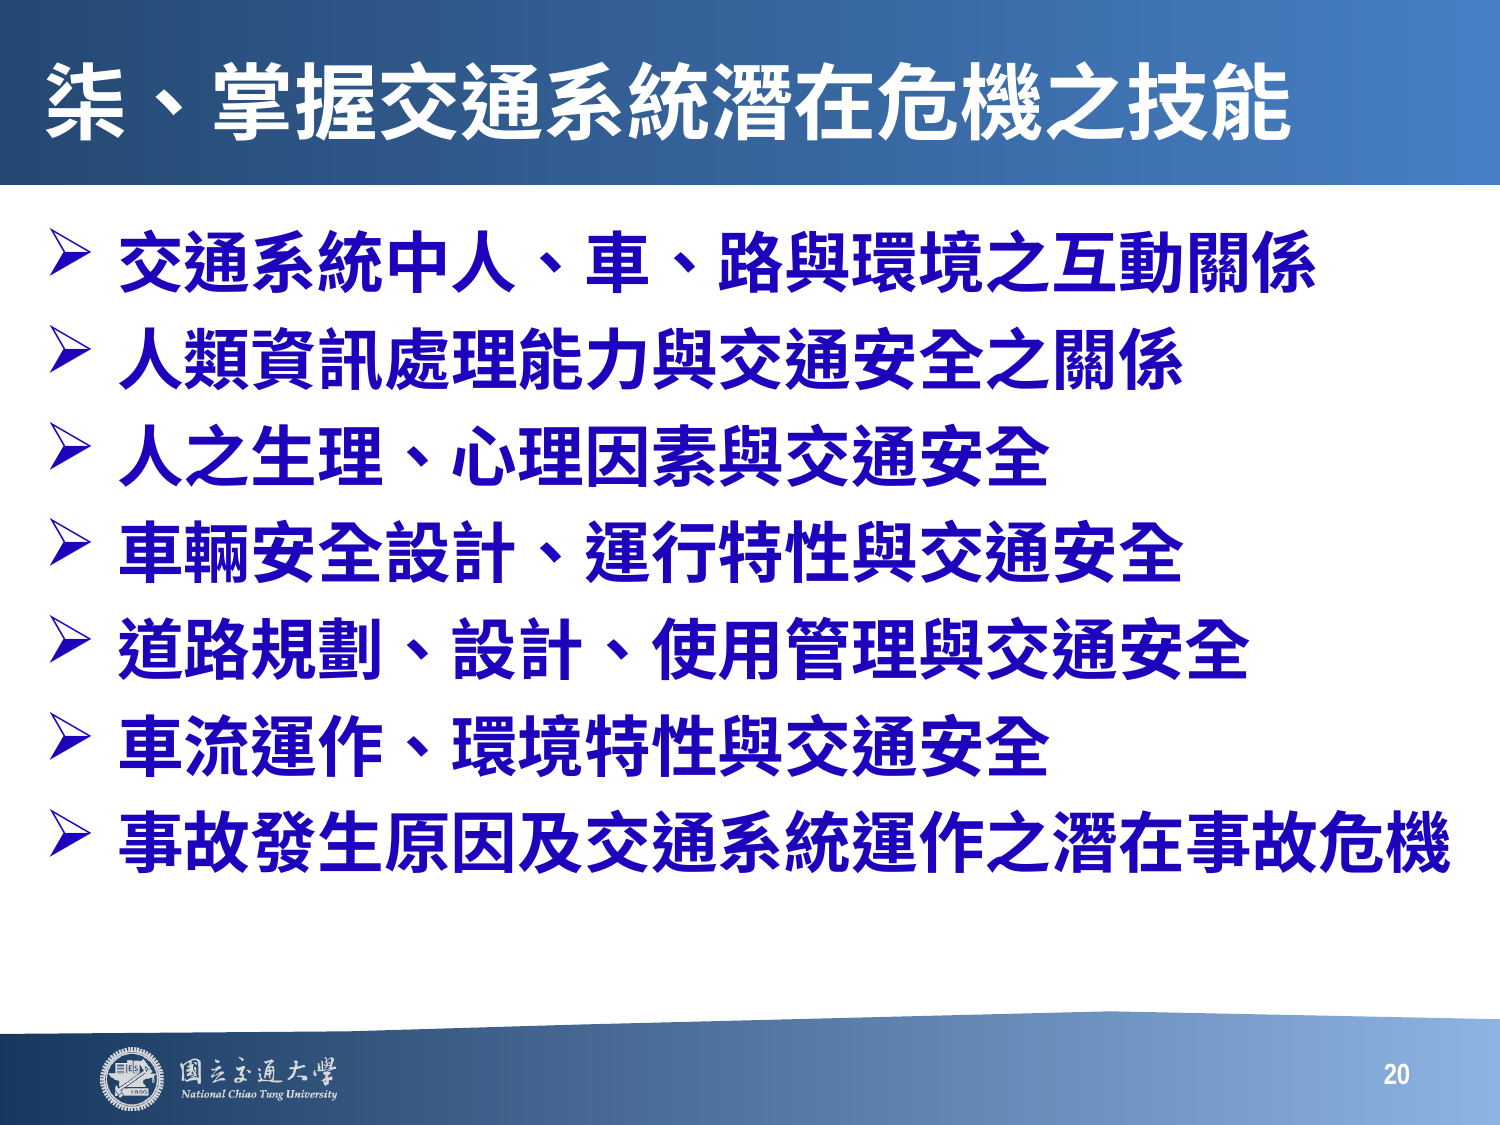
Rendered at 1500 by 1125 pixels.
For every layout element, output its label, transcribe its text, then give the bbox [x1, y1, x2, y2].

title 柒、掌握交通系統潛在危機之技能 [29, 30, 1426, 171]
list 交通系統中人、車、路與環境之互動關係 人類資訊處理能力與交通安全之關係 人之生理、心理因素與交通安全 車輛安全設計、運行特性與交通安全 道路規劃、設計、使用管理與交通安全 車流運作、環境特性與交通安全 事故發生原因及交通系統運作之潛在事故危機 [29, 213, 1483, 1005]
text_box <number> [1074, 1042, 1426, 1103]
